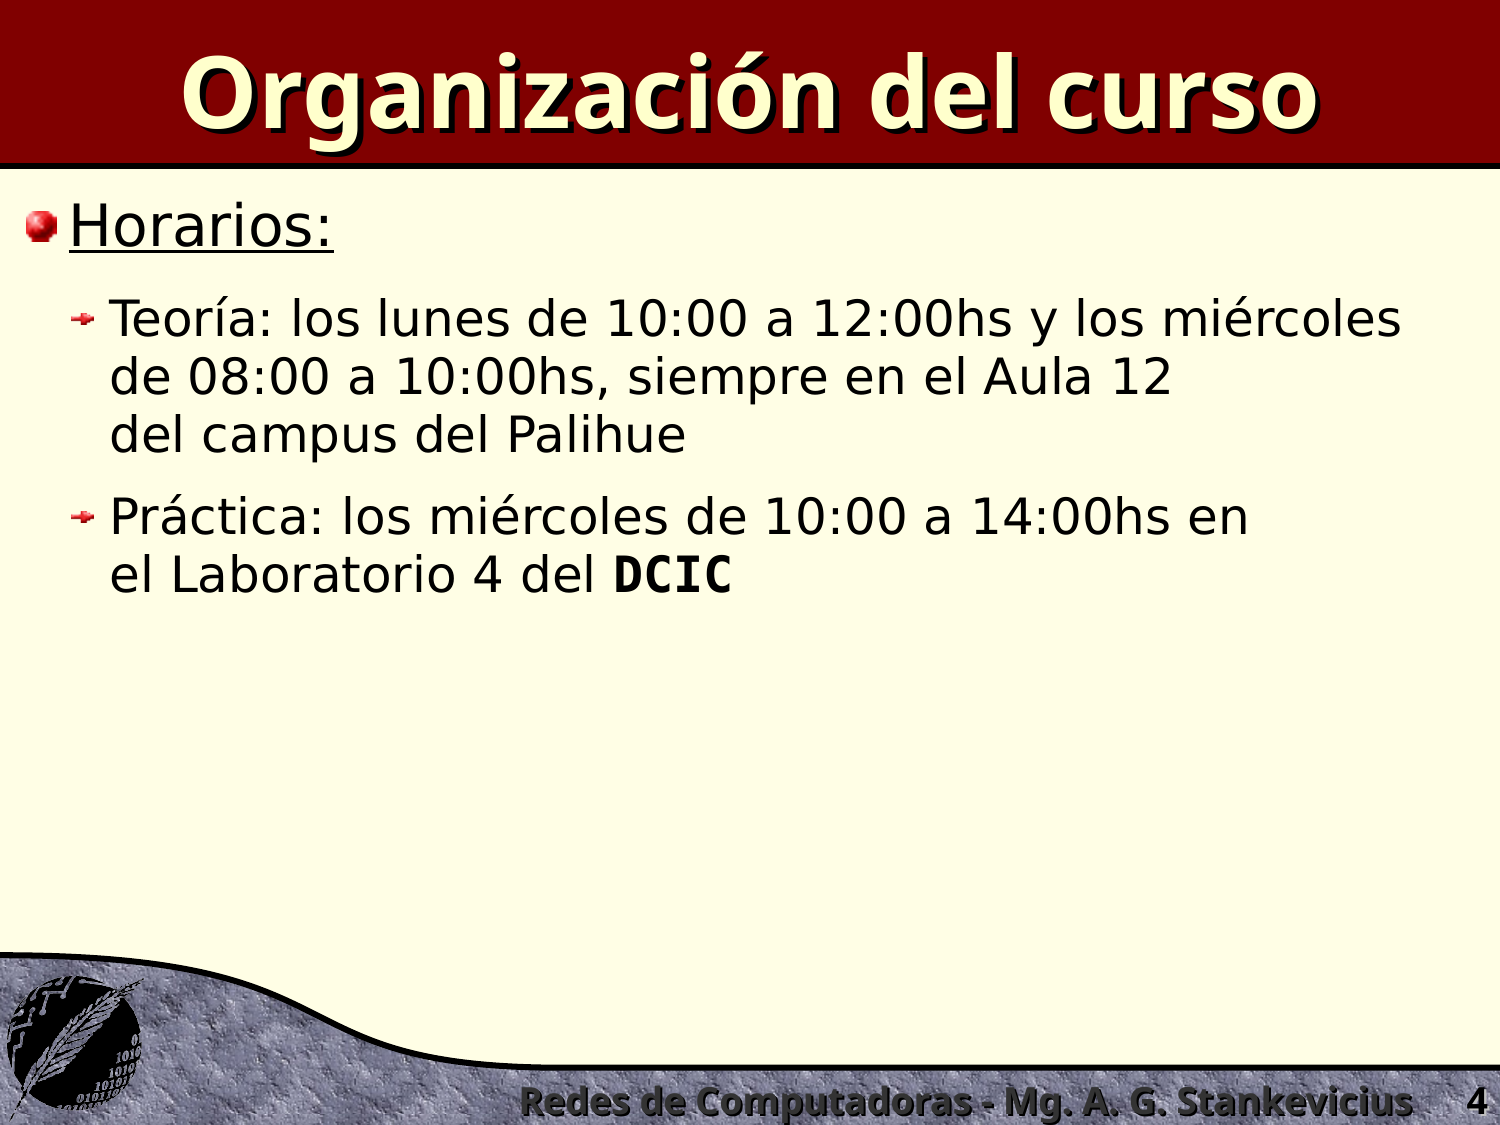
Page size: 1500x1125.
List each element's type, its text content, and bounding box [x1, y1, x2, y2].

picture [1047, 1100, 1054, 1110]
list Horarios: Teoría: los lunes de 10:00 a 12:00hs y los miércoles de 08:00 a 10:00hs, siempre en el Aula 12 del campus del Palihue Práctica: los miércoles de 10:00 a 14:00hs en el Laboratorio 4 del DCIC [11, 192, 1486, 971]
title Organización del curso [15, 5, 1485, 160]
picture [790, 1100, 795, 1110]
picture [0, 959, 1500, 1125]
